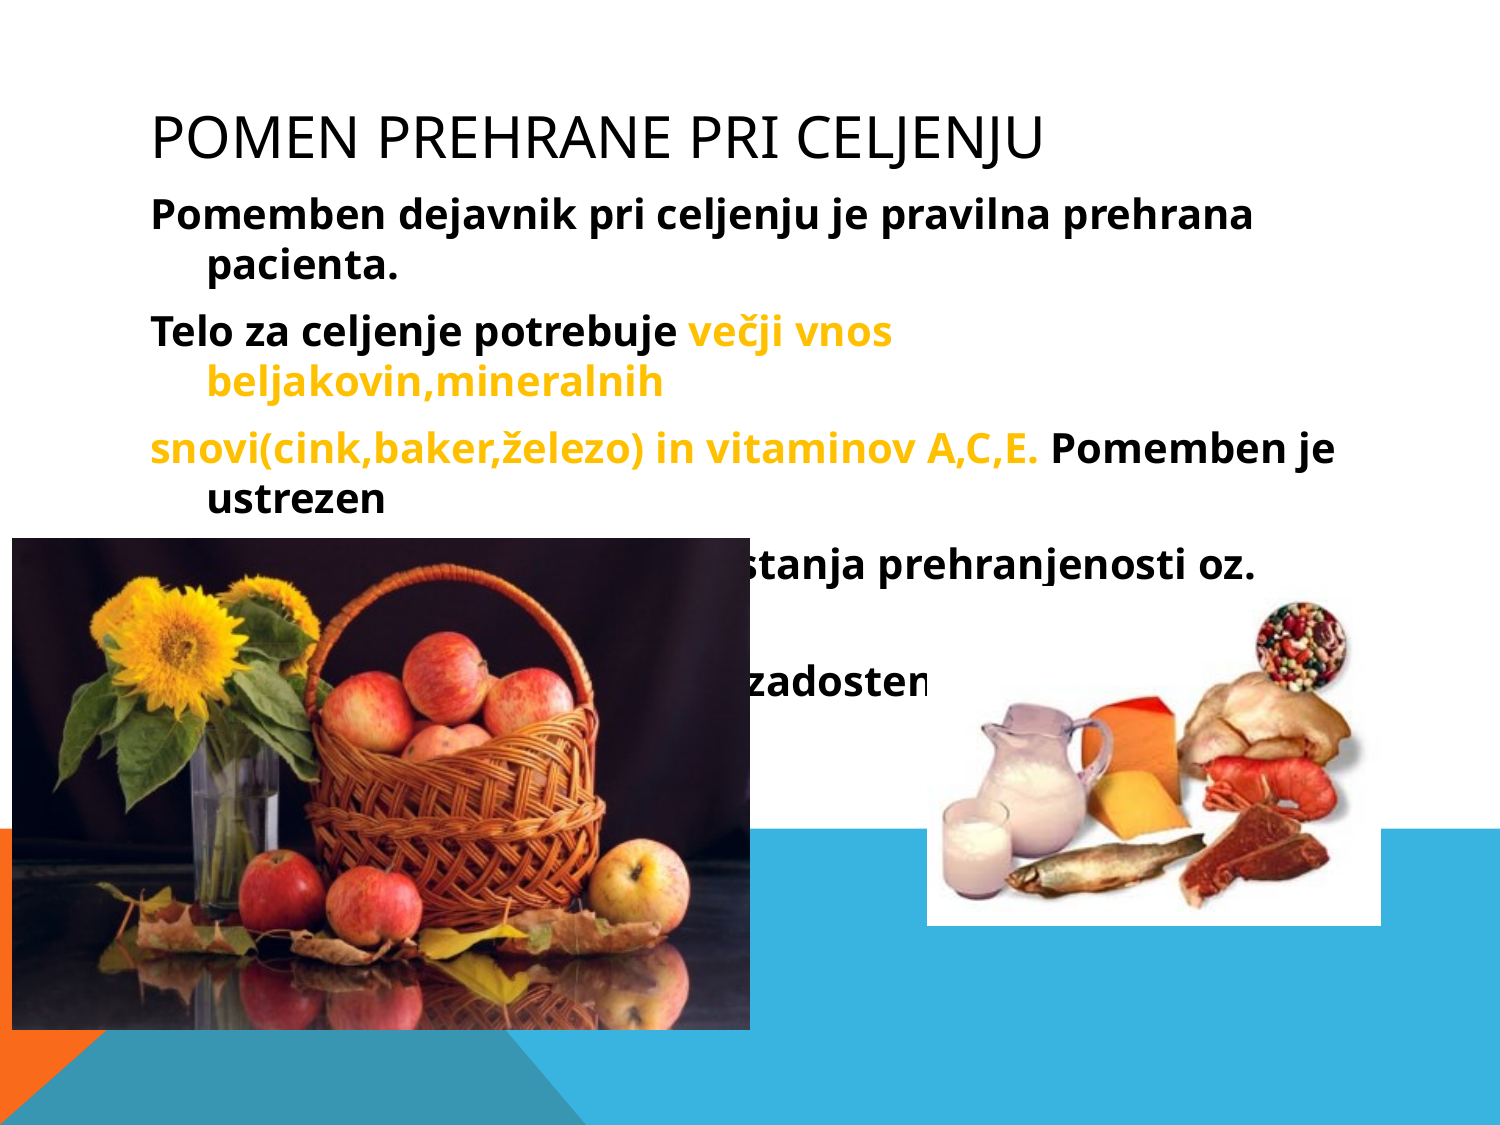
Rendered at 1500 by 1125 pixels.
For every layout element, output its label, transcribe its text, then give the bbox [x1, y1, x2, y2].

list Pomemben dejavnik pri celjenju je pravilna prehrana pacienta. Telo za celjenje potrebuje večji vnos beljakovin,mineralnih snovi(cink,baker,železo) in vitaminov A,C,E. Pomemben je ustrezen vnos kalorij,ki je odvisen od stanja prehranjenosti oz. telesne mase pacienta. Pomemben je tudi zadosten vnos tekočine. [134, 180, 1369, 768]
picture [927, 586, 1381, 926]
picture [12, 538, 750, 1030]
title Pomen prehrane pri celjenju [135, 90, 1370, 180]
